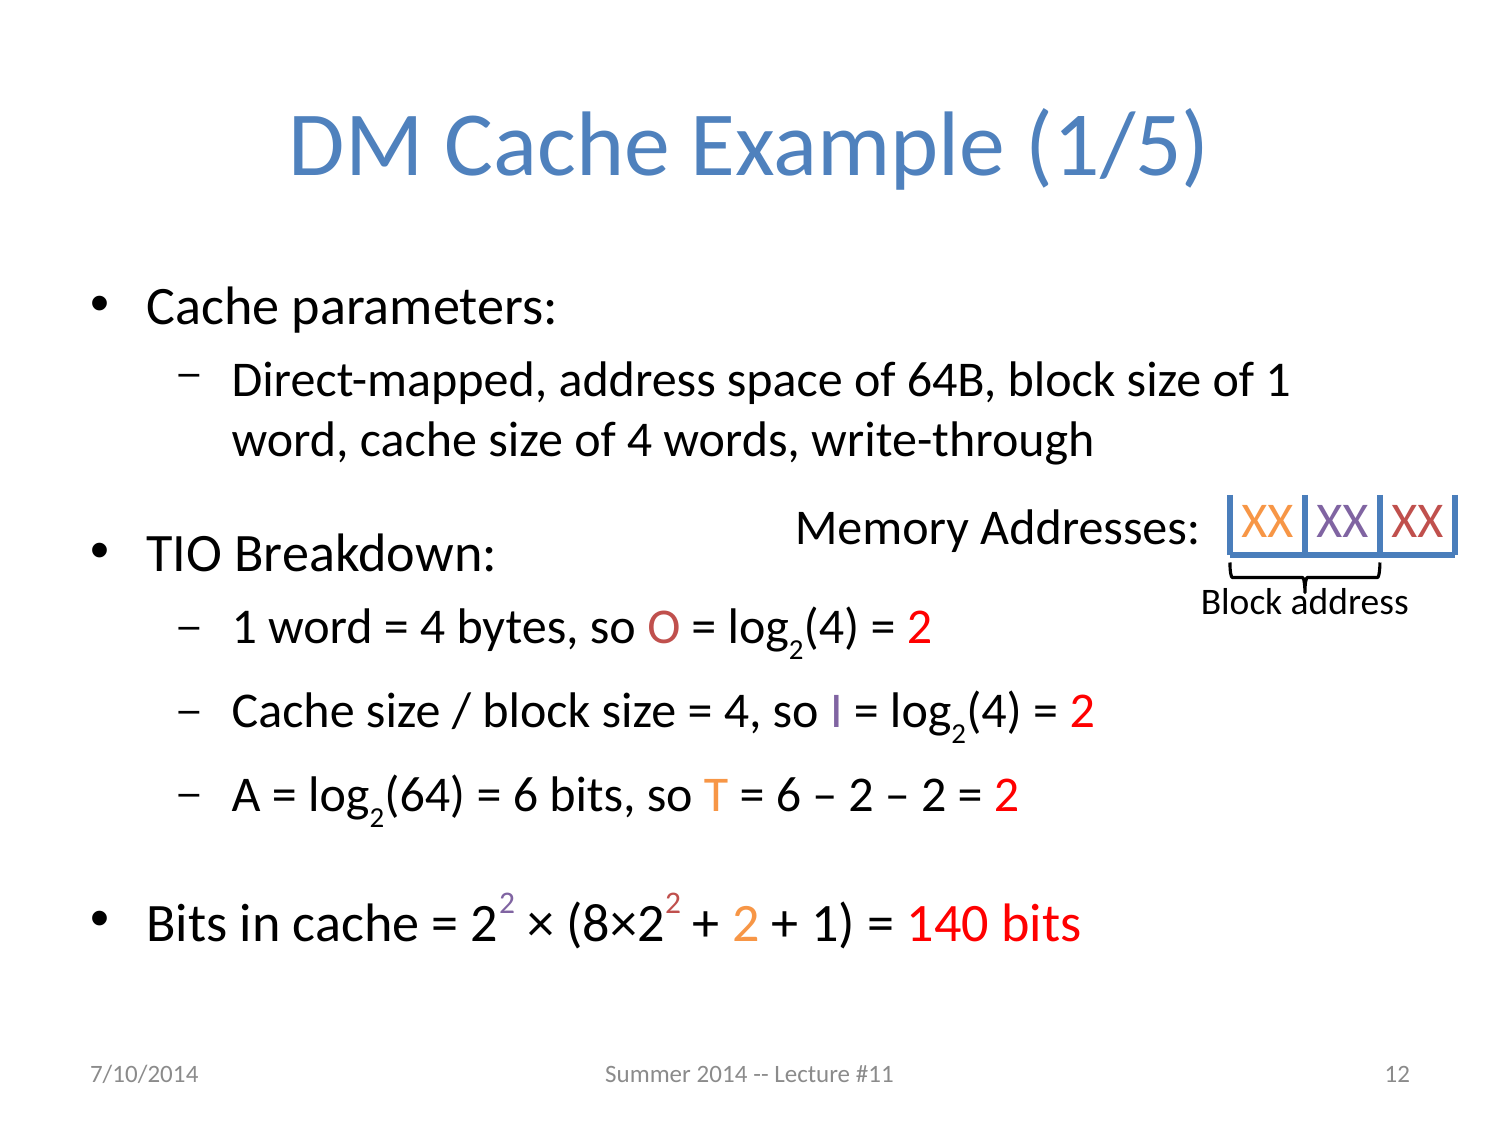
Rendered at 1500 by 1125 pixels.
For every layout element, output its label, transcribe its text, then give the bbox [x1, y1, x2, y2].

text_box Memory Addresses: [779, 486, 1230, 562]
footer Summer 2014 -- Lecture #11 [512, 1042, 988, 1103]
slide_number 7/10/2014 [75, 1042, 425, 1103]
title DM Cache Example (1/5) [75, 45, 1425, 233]
text_box Block address [1184, 569, 1425, 630]
text_box XX [1229, 479, 1304, 555]
text_box XX [1304, 479, 1379, 555]
list Cache parameters: Direct-mapped, address space of 64B, block size of 1 word, cache size of 4 words, write-through TIO Breakdown: 1 word = 4 bytes, so O = log2(4) = 2 Cache size / block size = 4, so I = log2(4) = 2 A = log2(64) = 6 bits, so T = 6 – 2 – 2 = 2 Bits in cache = 22 × (8×22 + 2 + 1) = 140 bits [75, 262, 1425, 1073]
slide_number <number> [1074, 1042, 1425, 1103]
text_box XX [1379, 479, 1455, 555]
